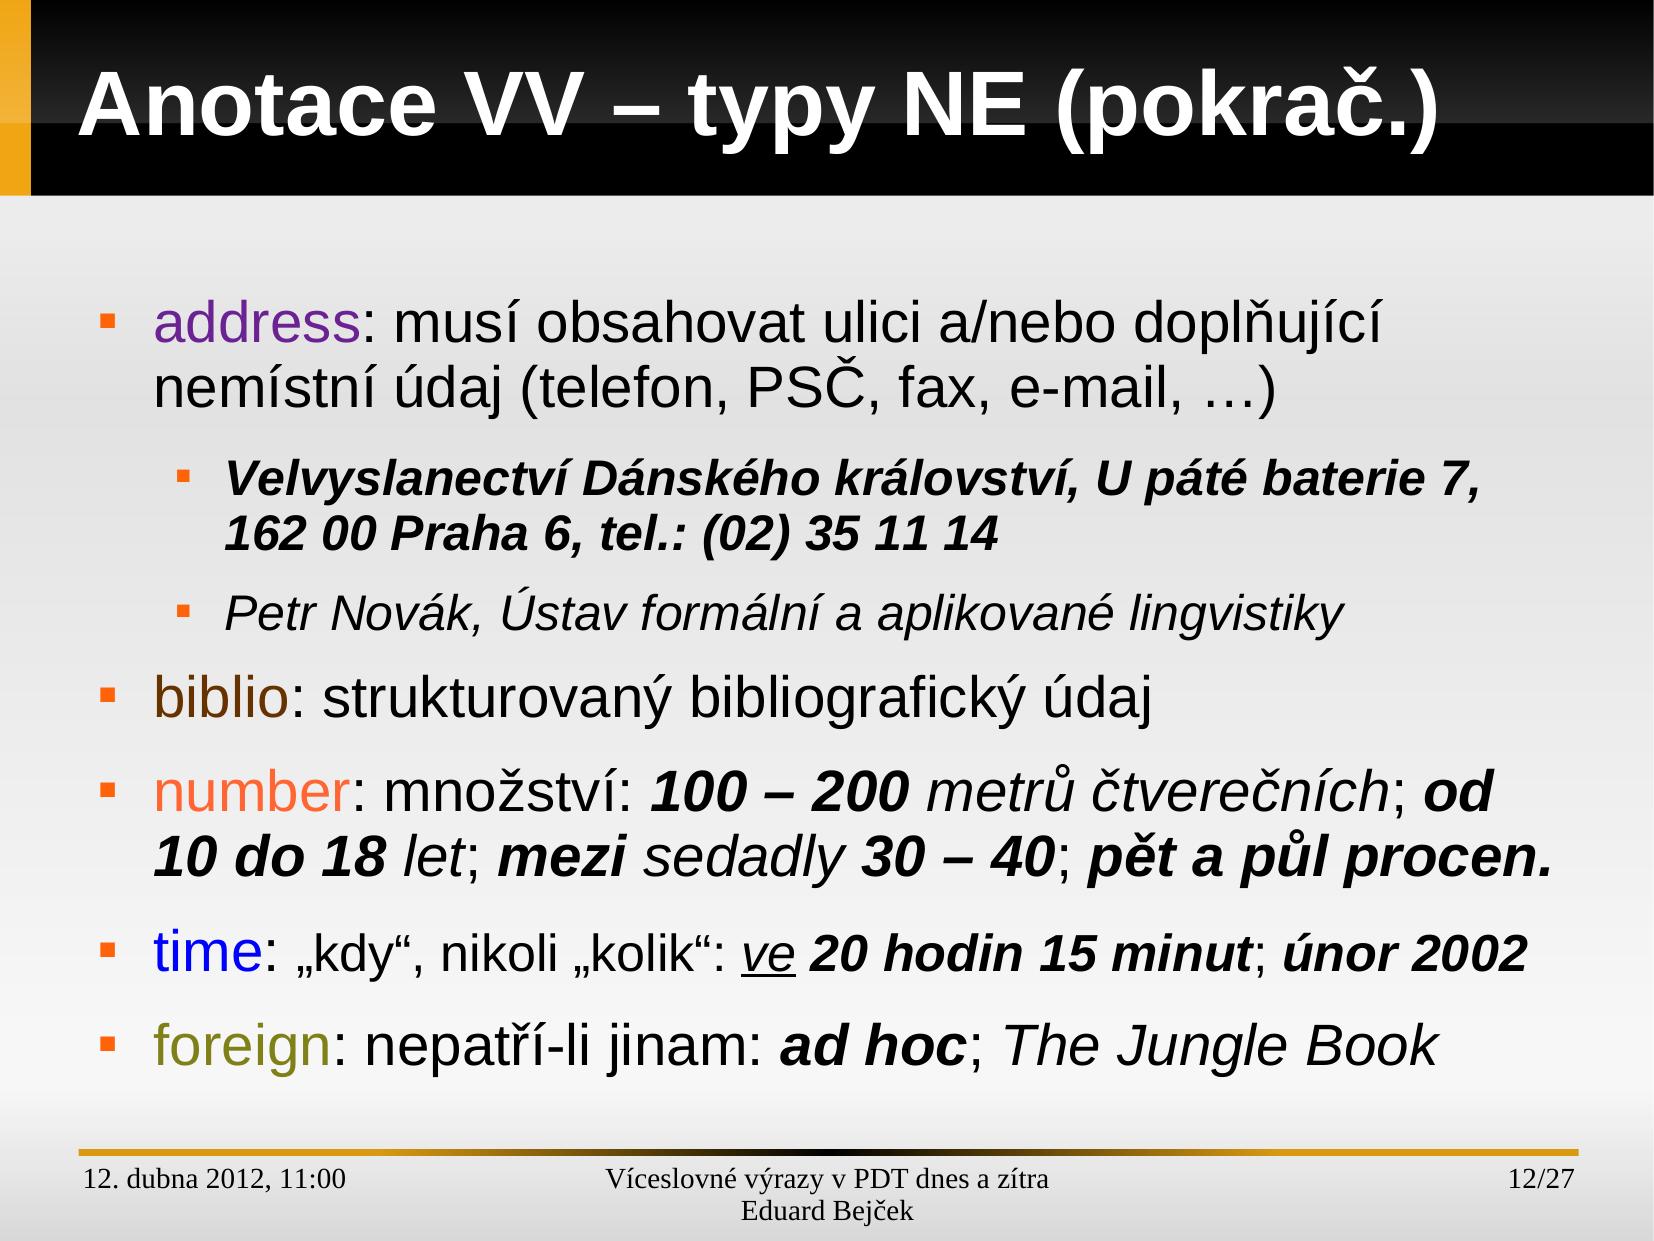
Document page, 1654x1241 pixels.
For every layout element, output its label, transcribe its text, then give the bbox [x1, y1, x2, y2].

picture [0, 0, 1654, 1241]
list address: musí obsahovat ulici a/nebo doplňující nemístní údaj (telefon, PSČ, fax, e-mail, …) Velvyslanectví Dánského království, U páté baterie 7, 162 00 Praha 6, tel.: (02) 35 11 14 Petr Novák, Ústav formální a aplikované lingvistiky biblio: strukturovaný bibliografický údaj number: množství: 100 – 200 metrů čtverečních; od 10 do 18 let; mezi sedadly 30 – 40; pět a půl procen. time: „kdy“, nikoli „kolik“: ve 20 hodin 15 minut; únor 2002 foreign: nepatří-li jinam: ad hoc; The Jungle Book [82, 290, 1571, 1094]
title Anotace VV – typy NE (pokrač.) [76, 7, 1565, 200]
